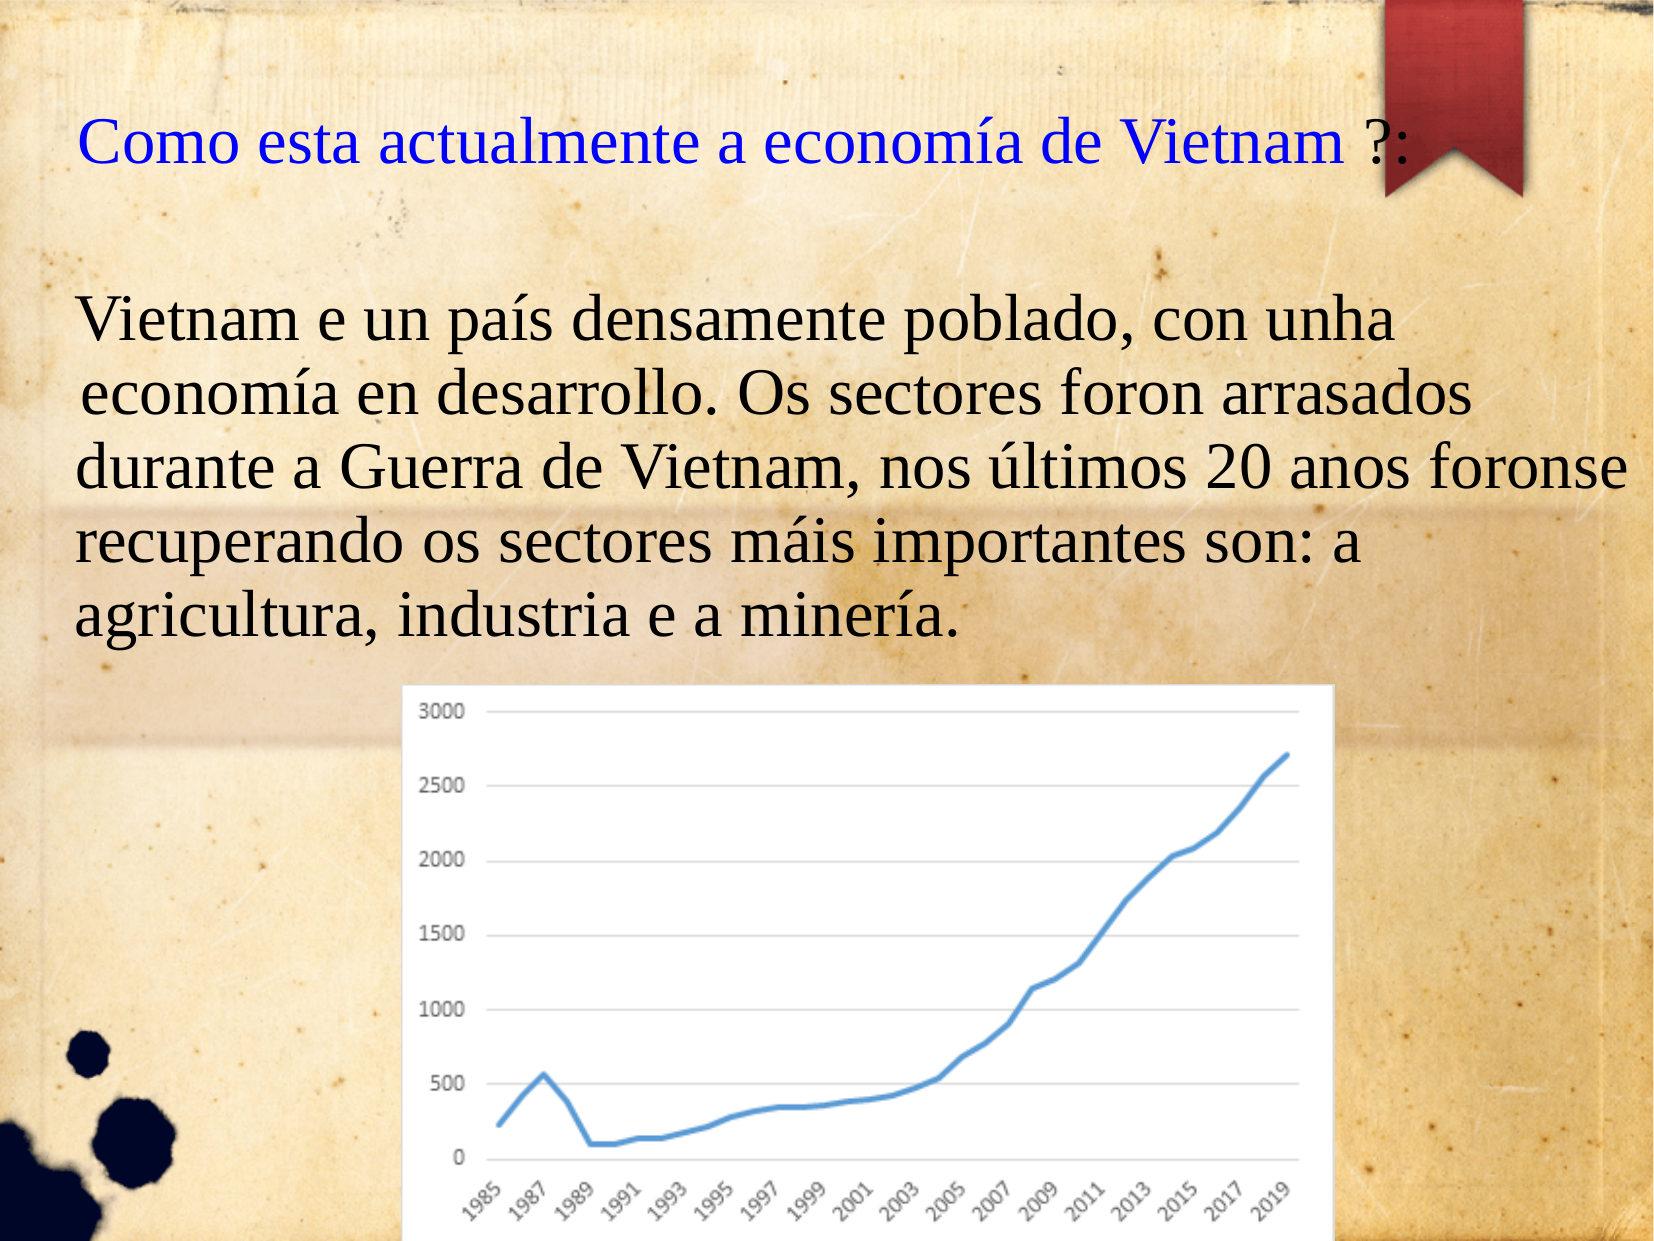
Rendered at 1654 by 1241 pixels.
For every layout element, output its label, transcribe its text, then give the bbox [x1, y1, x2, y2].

list Como esta actualmente a economía de Vietnam ?: Vietnam e un país densamente poblado, con unha economía en desarrollo. Os sectores foron arrasados durante a Guerra de Vietnam, nos últimos 20 anos foronse recuperando os sectores máis importantes son: a agricultura, industria e a minería. [0, 0, 1654, 1241]
picture [401, 684, 1335, 1241]
